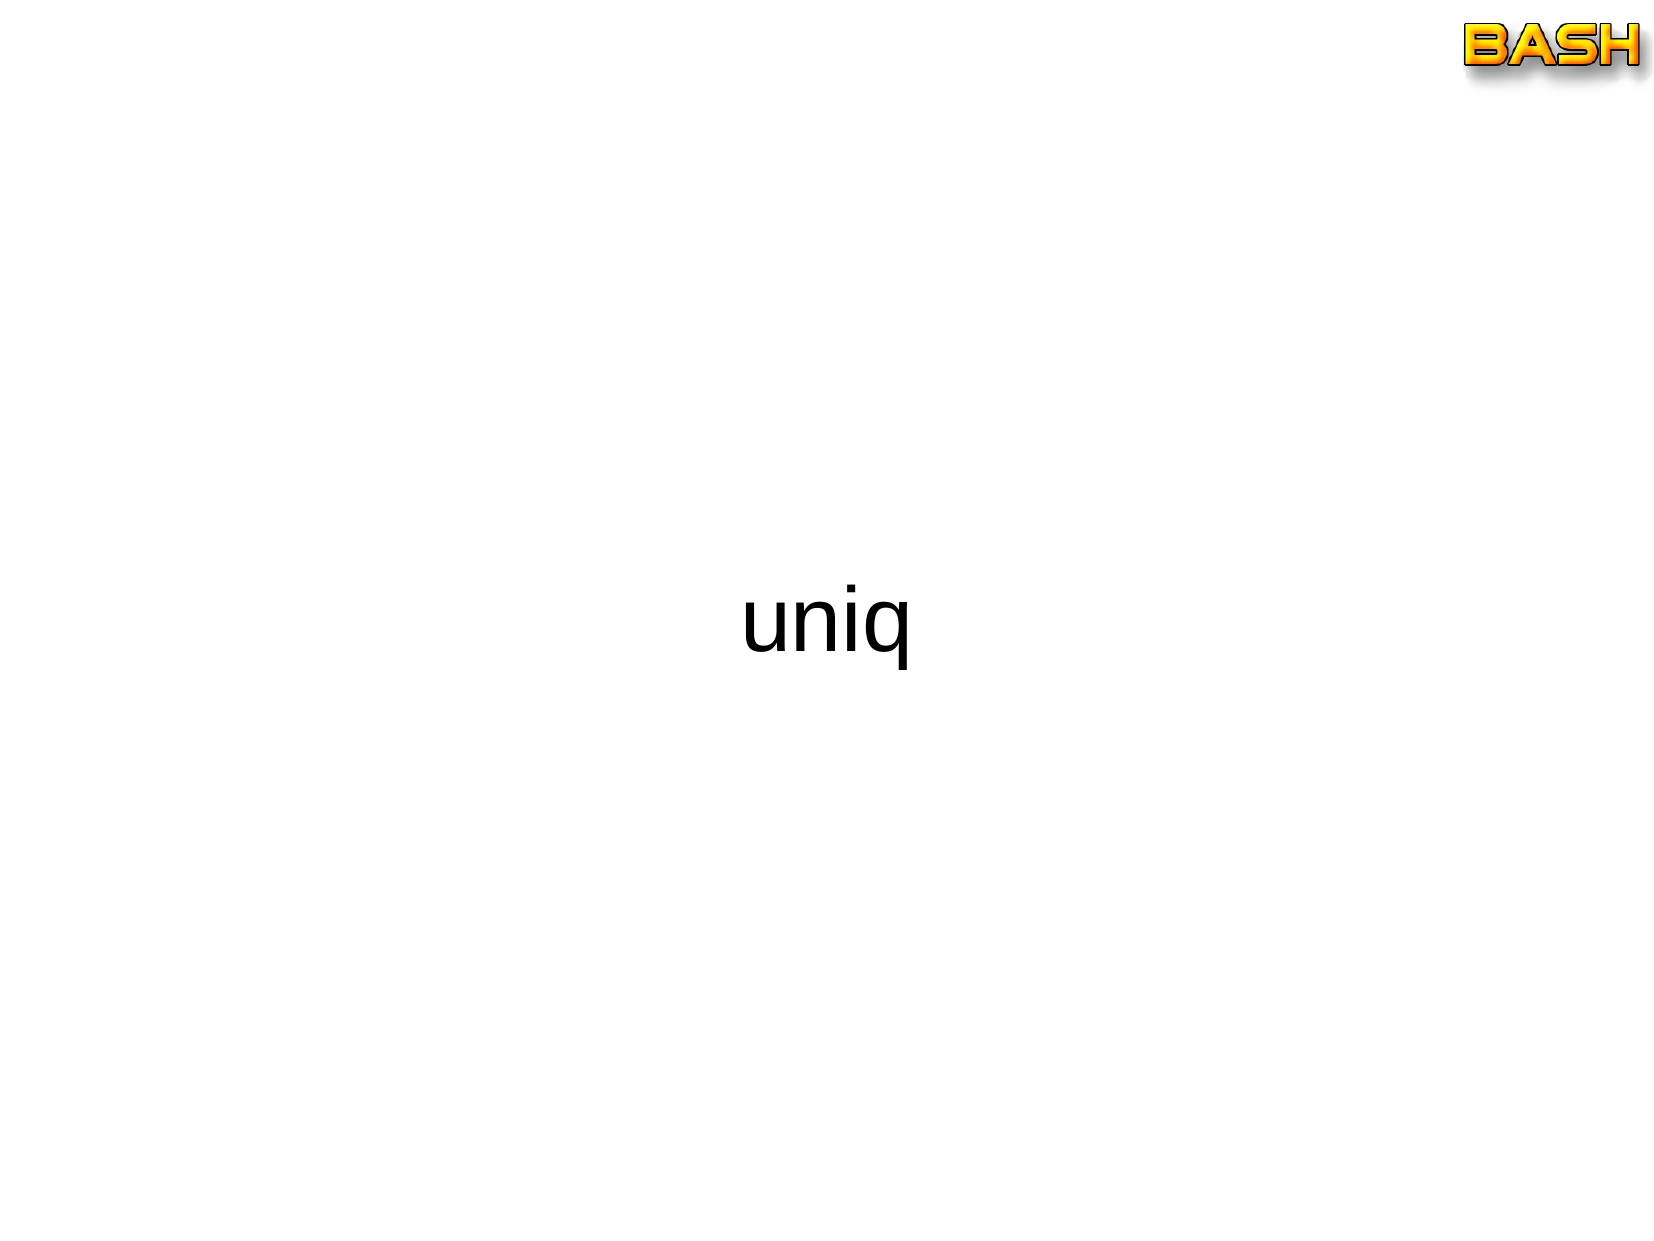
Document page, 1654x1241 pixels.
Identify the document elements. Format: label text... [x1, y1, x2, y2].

title uniq [82, 523, 1571, 717]
picture [1450, 0, 1654, 96]
